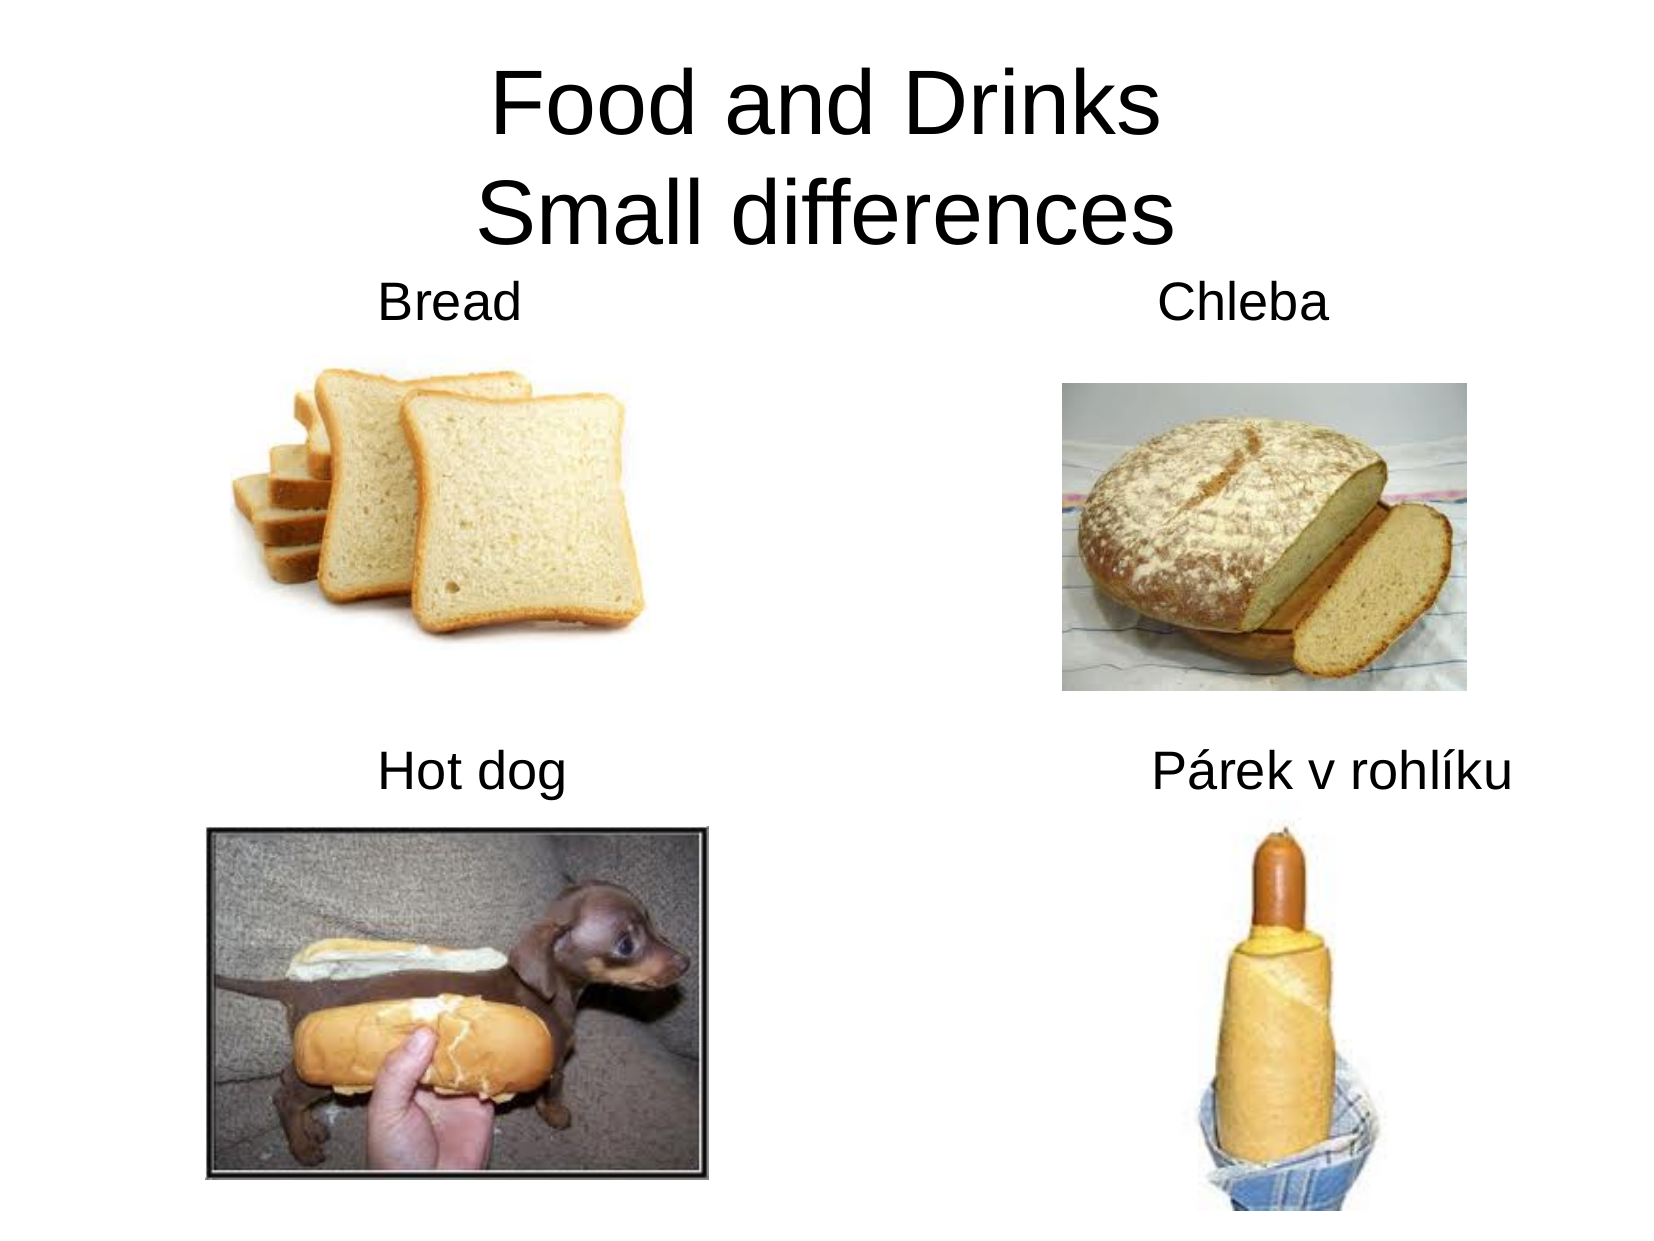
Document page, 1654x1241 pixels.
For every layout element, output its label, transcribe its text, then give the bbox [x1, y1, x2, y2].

picture [1062, 886, 1507, 1211]
picture [1062, 383, 1467, 691]
title Food and Drinks Small differences [82, 49, 1571, 257]
picture [230, 355, 650, 650]
list Chleba [1068, 265, 1548, 417]
list Párek v rohlíku [1062, 735, 1542, 886]
list Bread [289, 265, 768, 417]
list Hot dog [289, 735, 768, 886]
picture [205, 826, 709, 1180]
